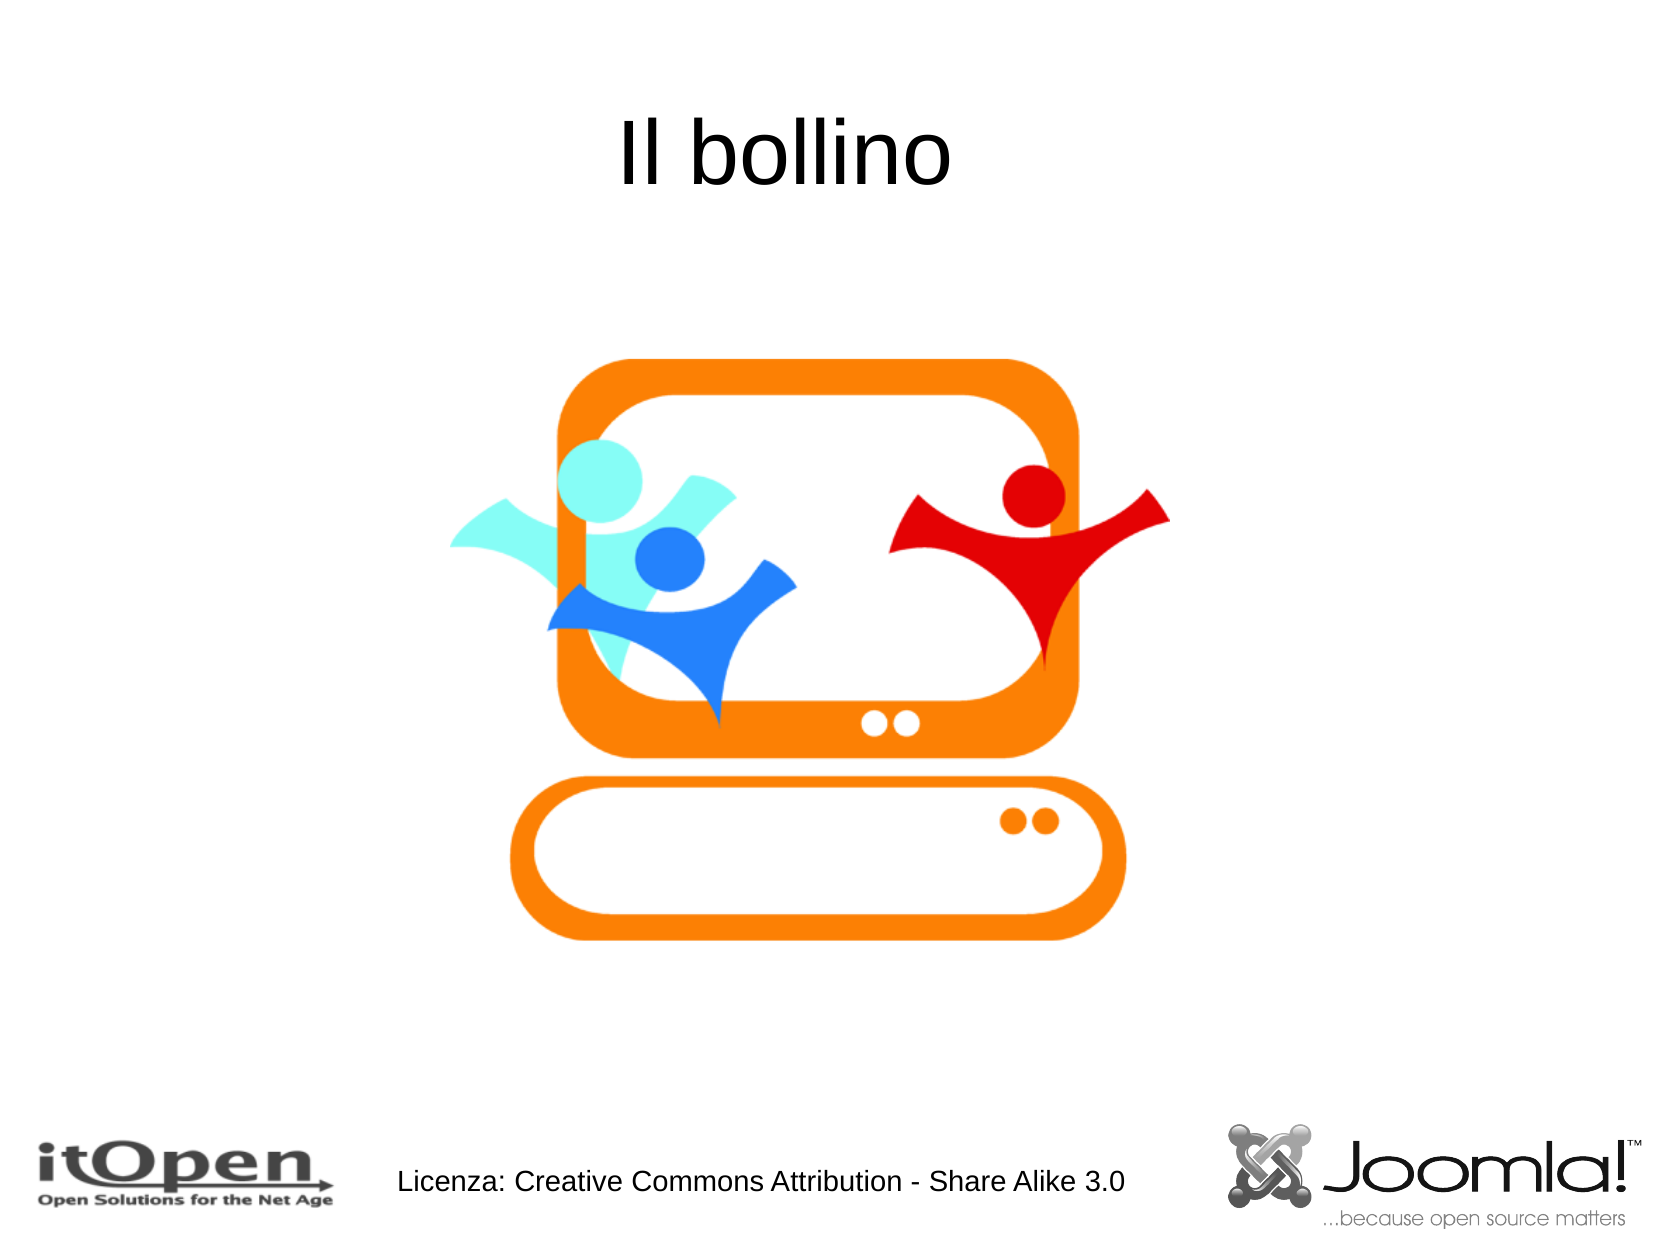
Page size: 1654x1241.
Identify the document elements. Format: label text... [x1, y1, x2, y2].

title Il bollino [41, 49, 1530, 257]
picture [450, 290, 1170, 1010]
